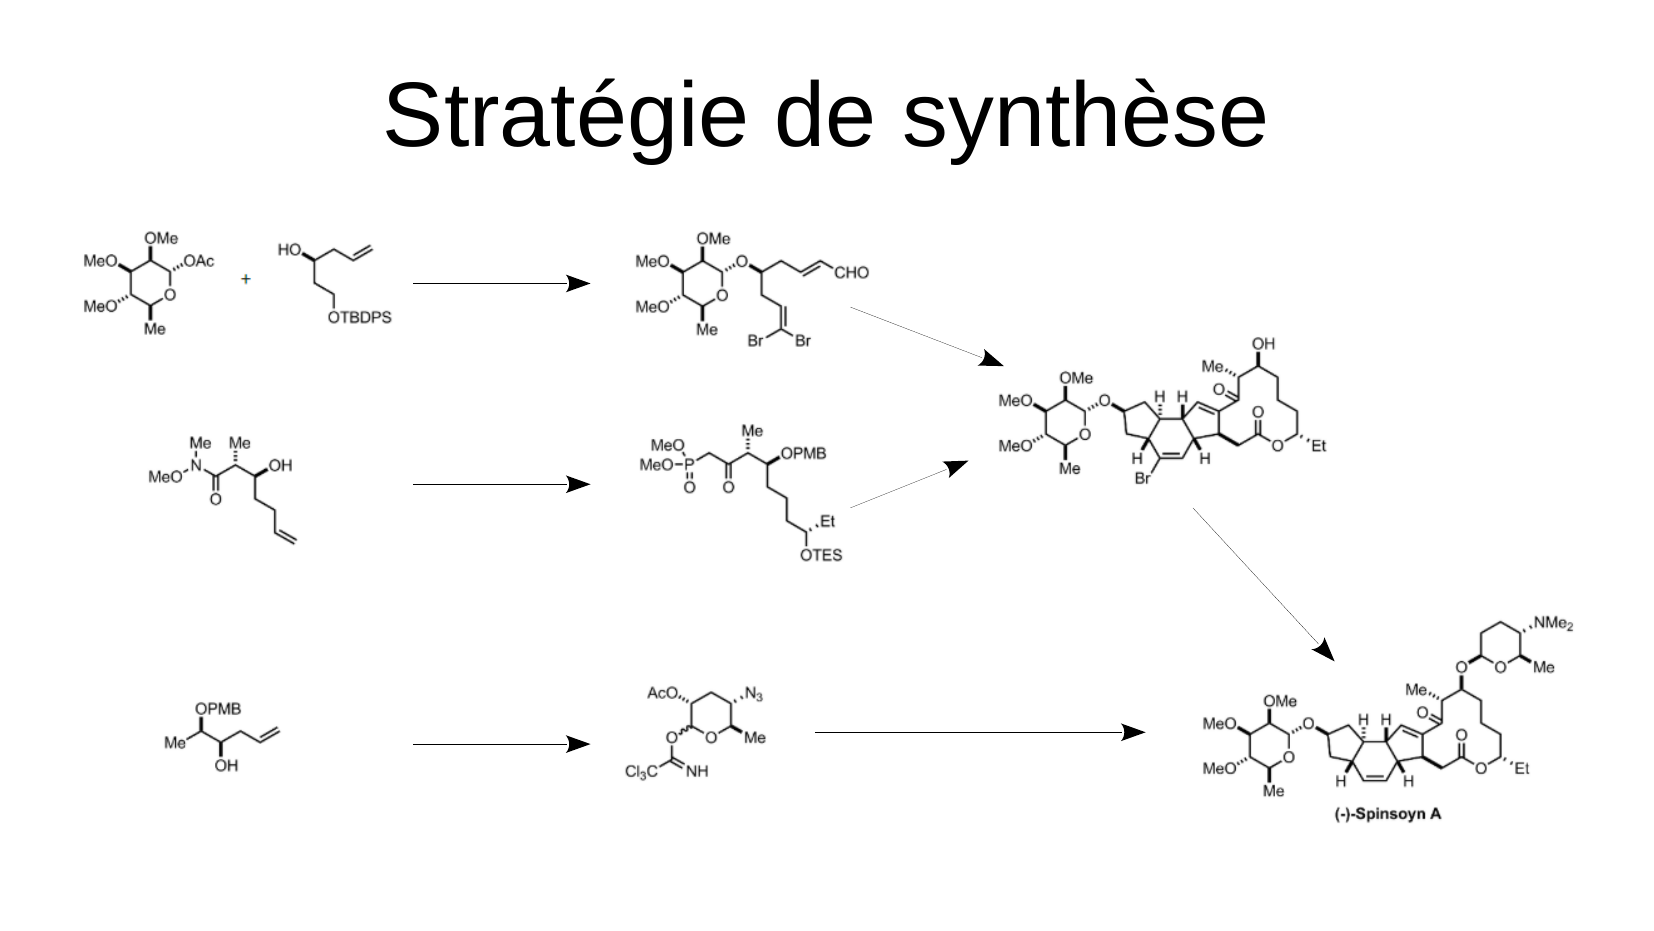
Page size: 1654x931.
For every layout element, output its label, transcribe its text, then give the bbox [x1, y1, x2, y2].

picture [141, 672, 295, 792]
picture [992, 292, 1368, 508]
picture [68, 209, 414, 355]
picture [633, 394, 886, 603]
picture [625, 213, 890, 367]
title Stratégie de synthèse [82, 37, 1571, 193]
picture [1181, 606, 1654, 839]
picture [129, 425, 317, 567]
picture [607, 670, 792, 792]
